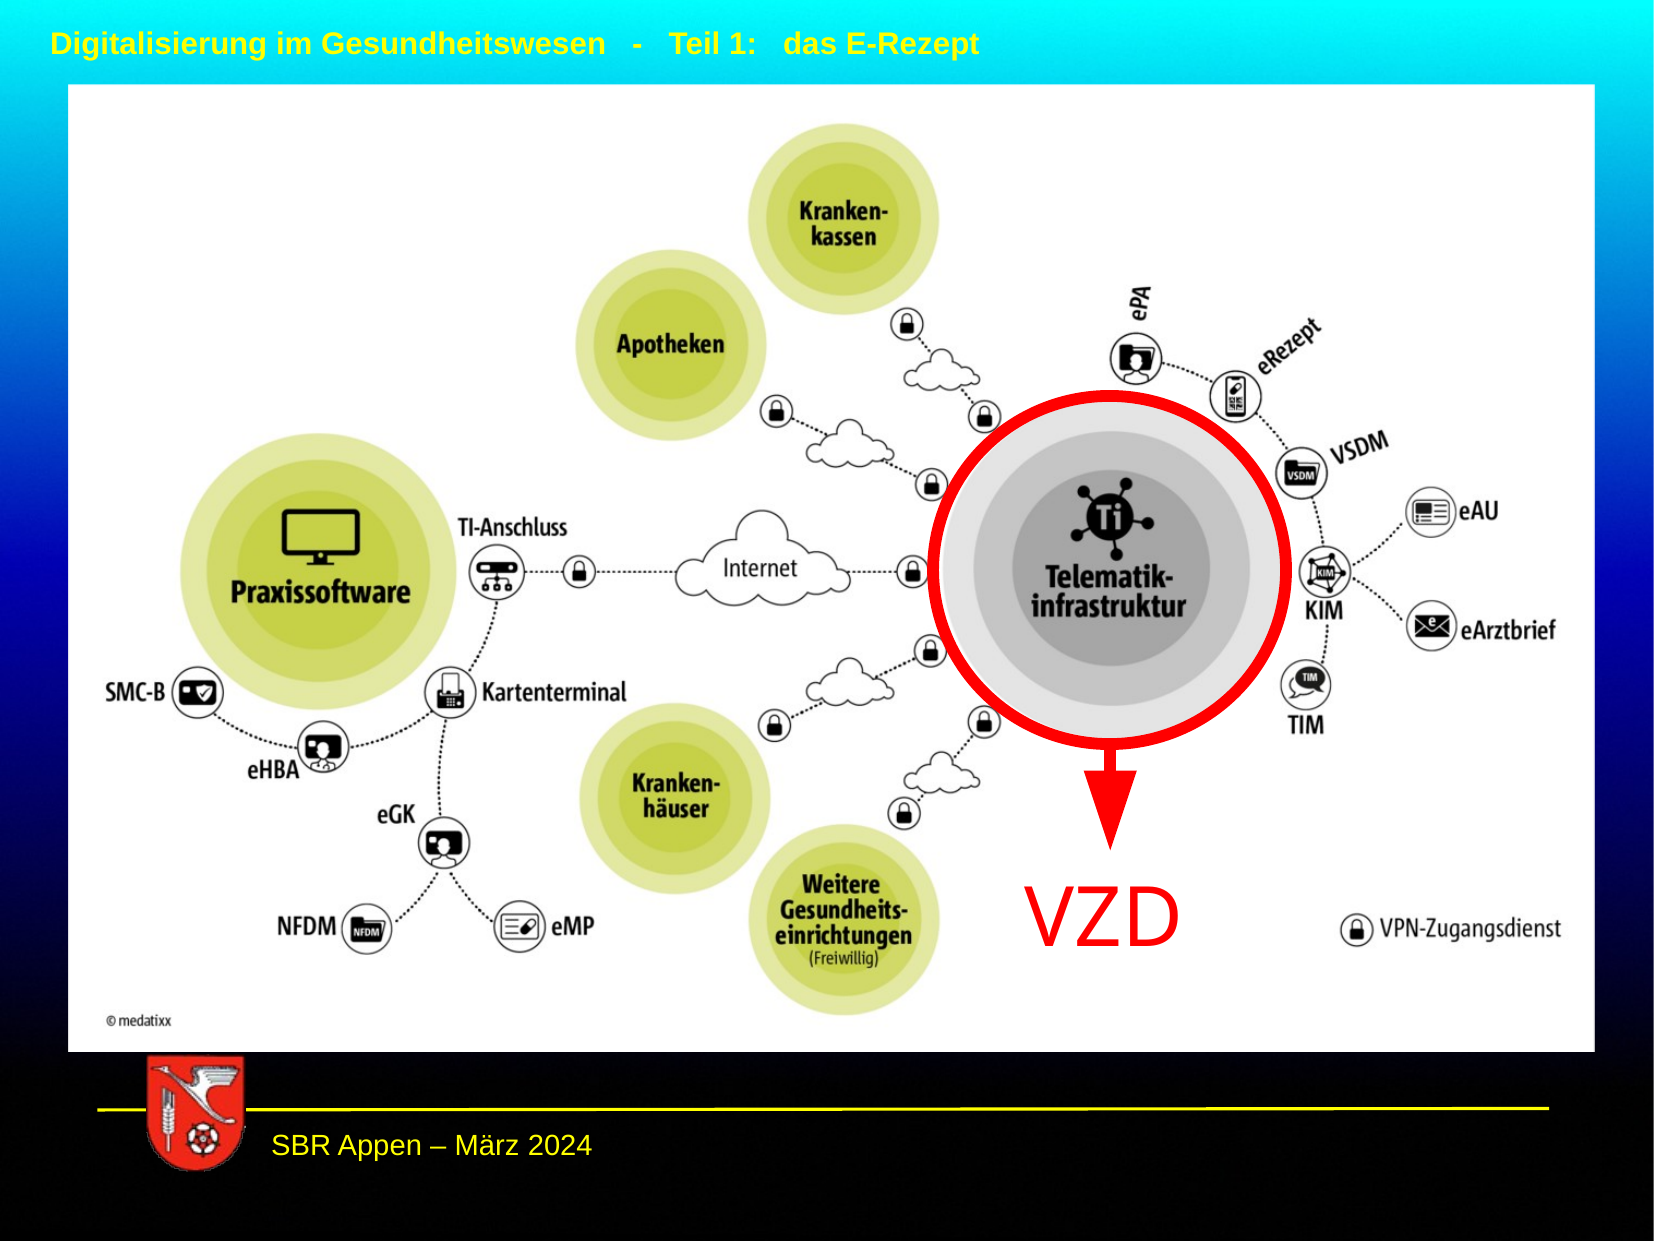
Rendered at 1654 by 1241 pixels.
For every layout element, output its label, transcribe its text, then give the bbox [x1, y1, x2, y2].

text_box VZD [1009, 850, 1212, 962]
picture [0, 0, 1654, 1241]
text_box SBR Appen – März 2024 [256, 1121, 760, 1170]
text_box Digitalisierung im Gesundheitswesen - Teil 1: das E-Rezept [35, 19, 1049, 71]
